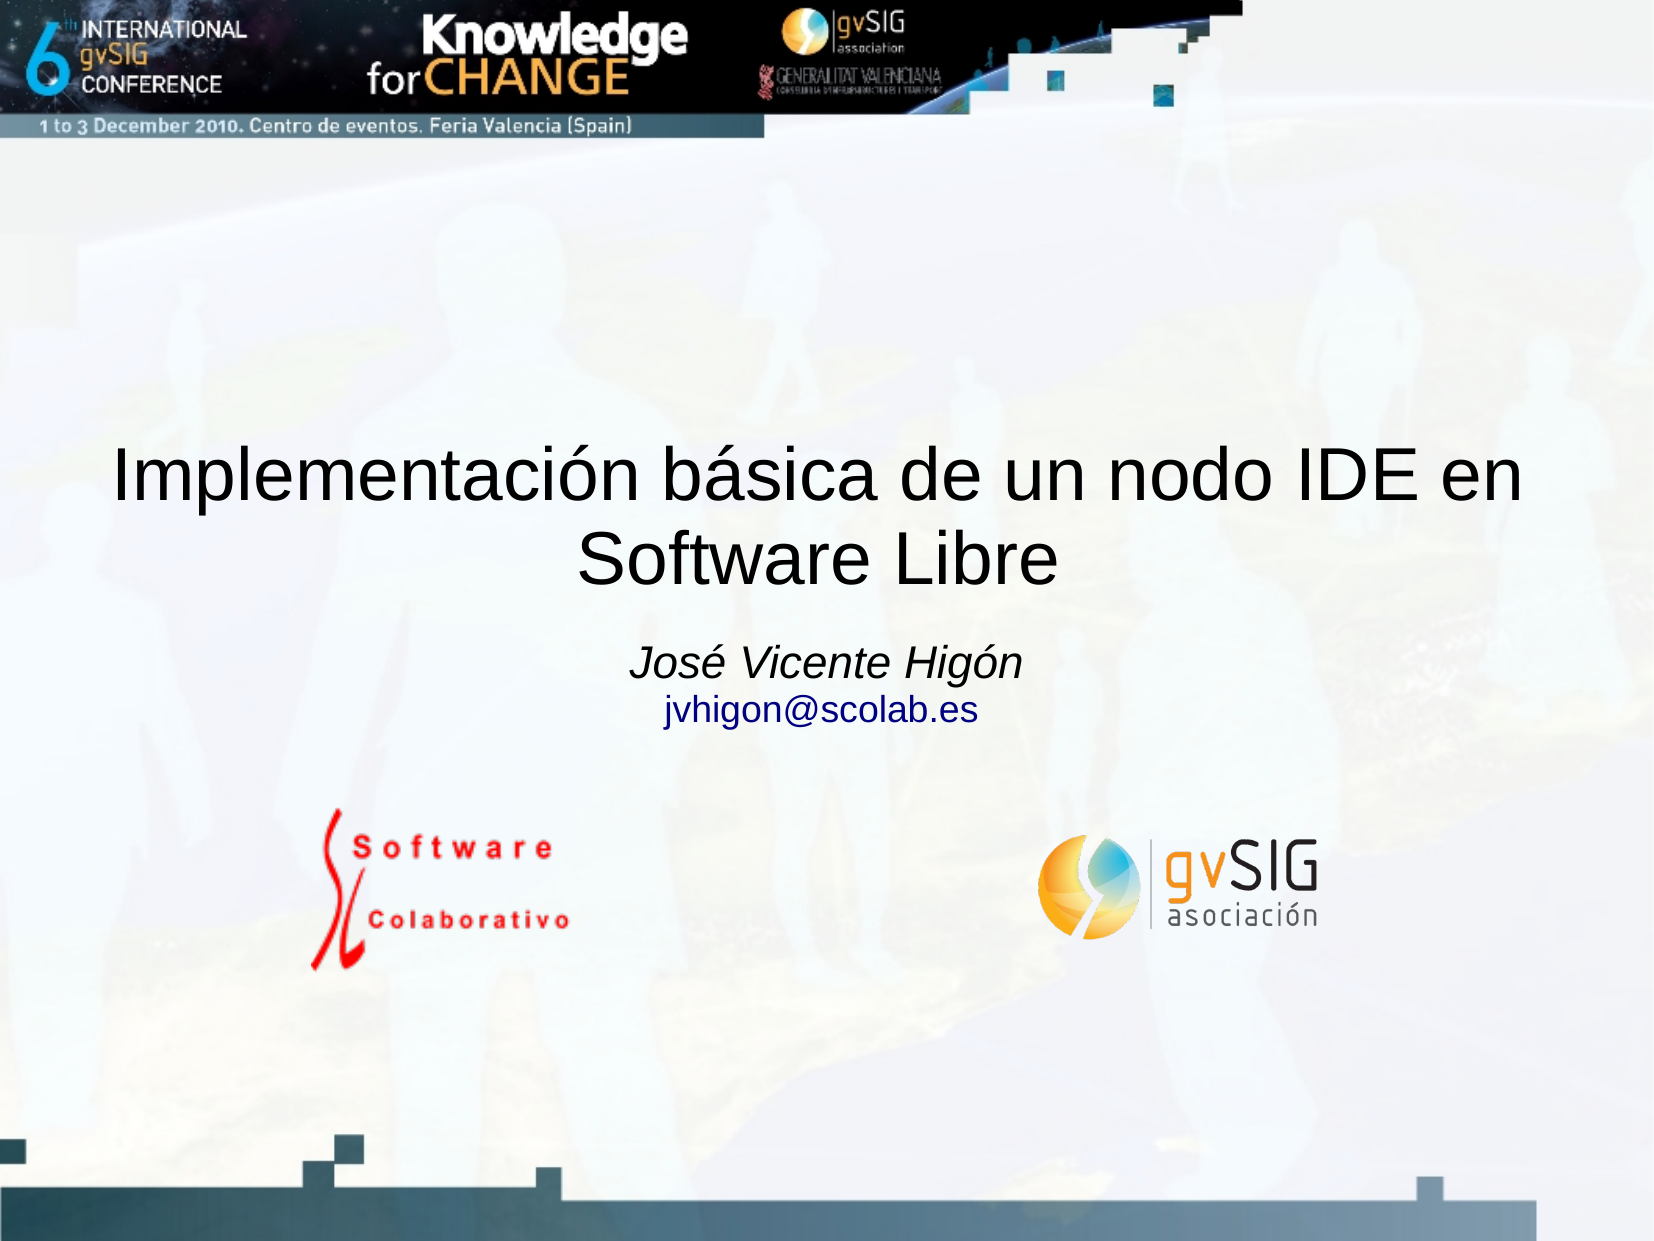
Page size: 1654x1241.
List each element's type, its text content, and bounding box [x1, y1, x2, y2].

text_box José Vicente Higón jvhigon@scolab.es [561, 630, 1093, 739]
subtitle Implementación básica de un nodo IDE en Software Libre [74, 204, 1563, 988]
picture [0, 0, 1654, 1241]
